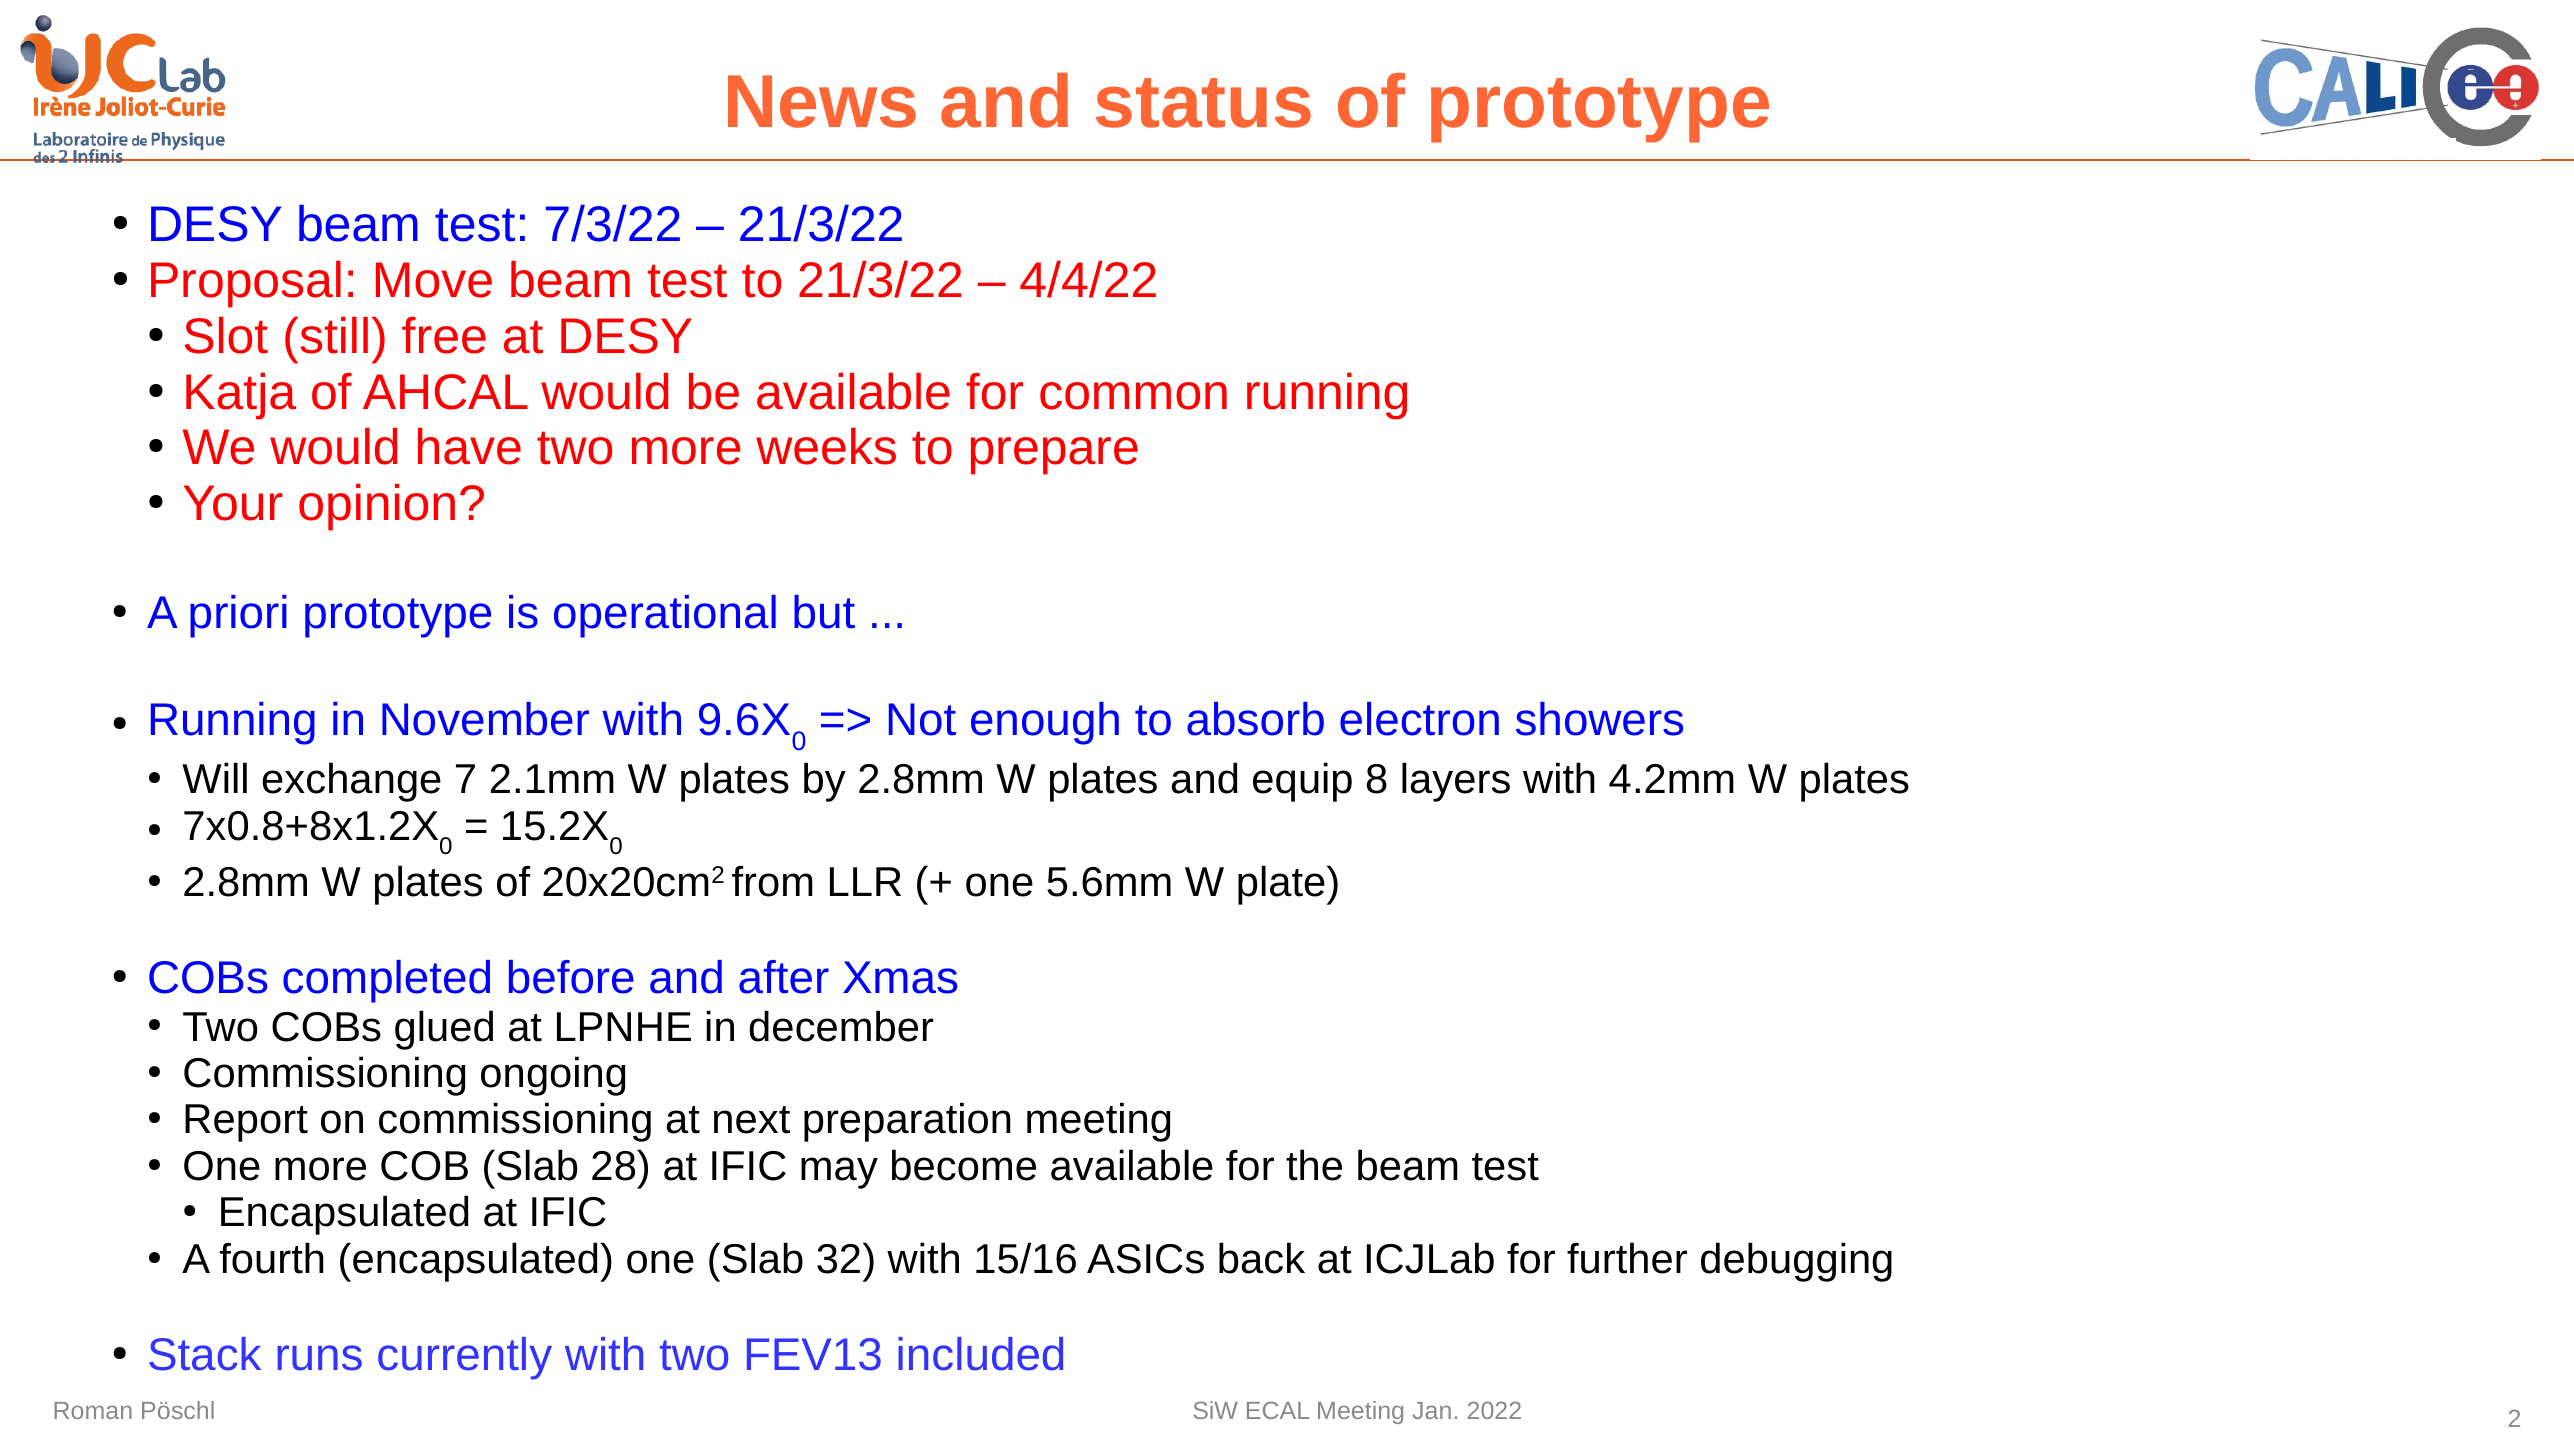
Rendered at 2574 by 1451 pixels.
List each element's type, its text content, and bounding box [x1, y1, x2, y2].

picture [2250, 22, 2541, 160]
text_box DESY beam test: 7/3/22 – 21/3/22 Proposal: Move beam test to 21/3/22 – 4/4/22 Slot (still) free at DESY Katja of AHCAL would be available for common running We would have two more weeks to prepare Your opinion? A priori prototype is operational but ... Running in November with 9.6X0 => Not enough to absorb electron showers Will exchange 7 2.1mm W plates by 2.8mm W plates and equip 8 layers with 4.2mm W plates 7x0.8+8x1.2X0 = 15.2X0 2.8mm W plates of 20x20cm2 from LLR (+ one 5.6mm W plate) COBs completed before and after Xmas Two COBs glued at LPNHE in december Commissioning ongoing Report on commissioning at next preparation meeting One more COB (Slab 28) at IFIC may become available for the beam test Encapsulated at IFIC A fourth (encapsulated) one (Slab 32) with 15/16 ASICs back at ICJLab for further debugging Stack runs currently with two FEV13 included [96, 142, 2164, 1439]
title News and status of prototype [90, 53, 2407, 151]
picture [4, 0, 241, 178]
